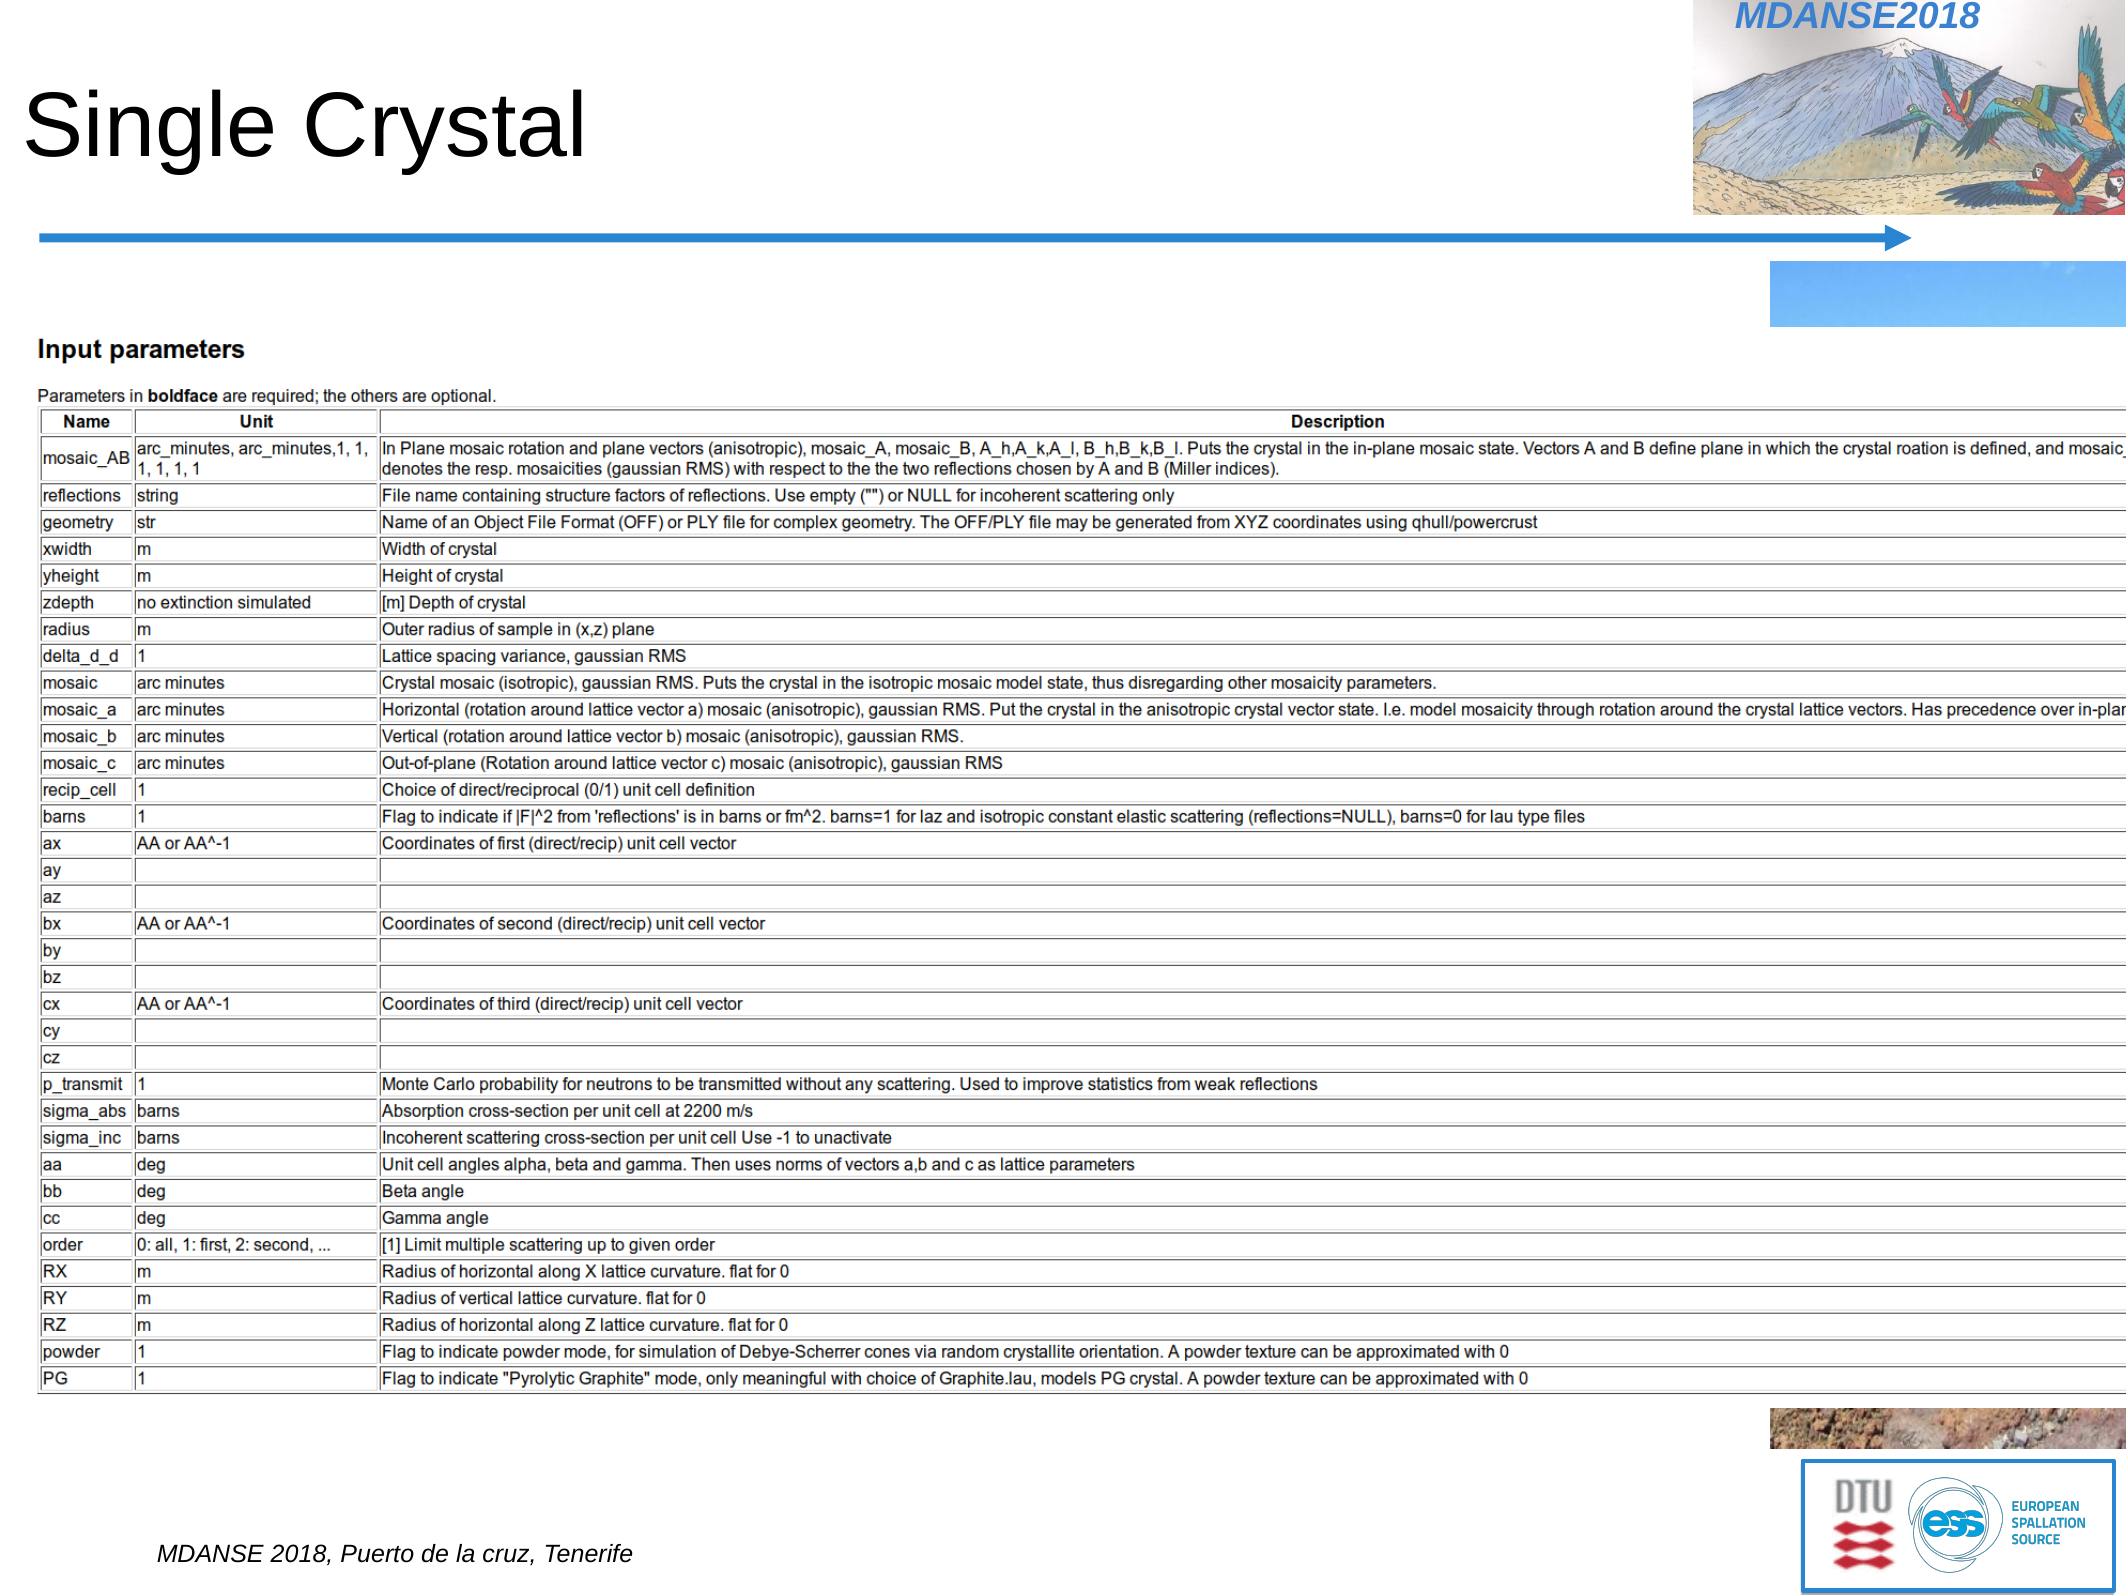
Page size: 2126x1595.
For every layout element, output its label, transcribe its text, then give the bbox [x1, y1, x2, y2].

picture [30, 261, 2126, 1449]
picture [1693, 0, 2125, 215]
picture [1832, 1477, 1897, 1573]
title Single Crystal [22, 40, 1938, 209]
picture [1908, 1477, 2085, 1573]
